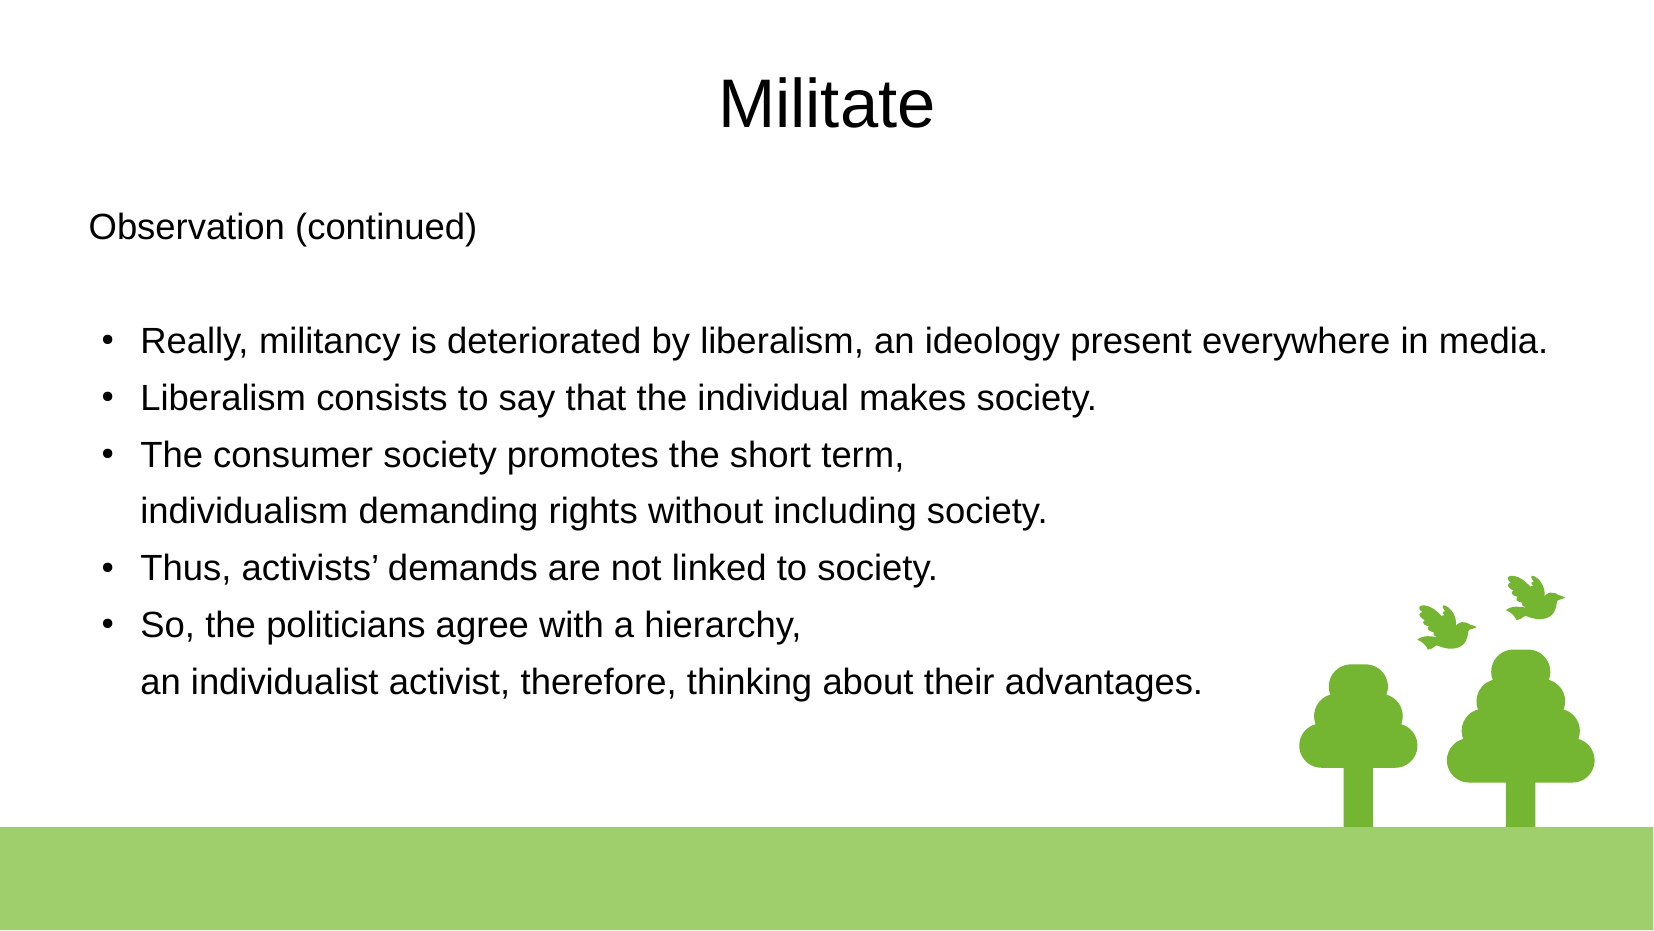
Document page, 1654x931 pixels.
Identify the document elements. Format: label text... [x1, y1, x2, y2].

title Militate [88, 29, 1565, 178]
list Observation (continued) Really, militancy is deteriorated by liberalism, an ideology present everywhere in media. Liberalism consists to say that the individual makes society. The consumer society promotes the short term, individualism demanding rights without including society. Thus, activists’ demands are not linked to society. So, the politicians agree with a hierarchy, an individualist activist, therefore, thinking about their advantages. [88, 206, 1565, 739]
